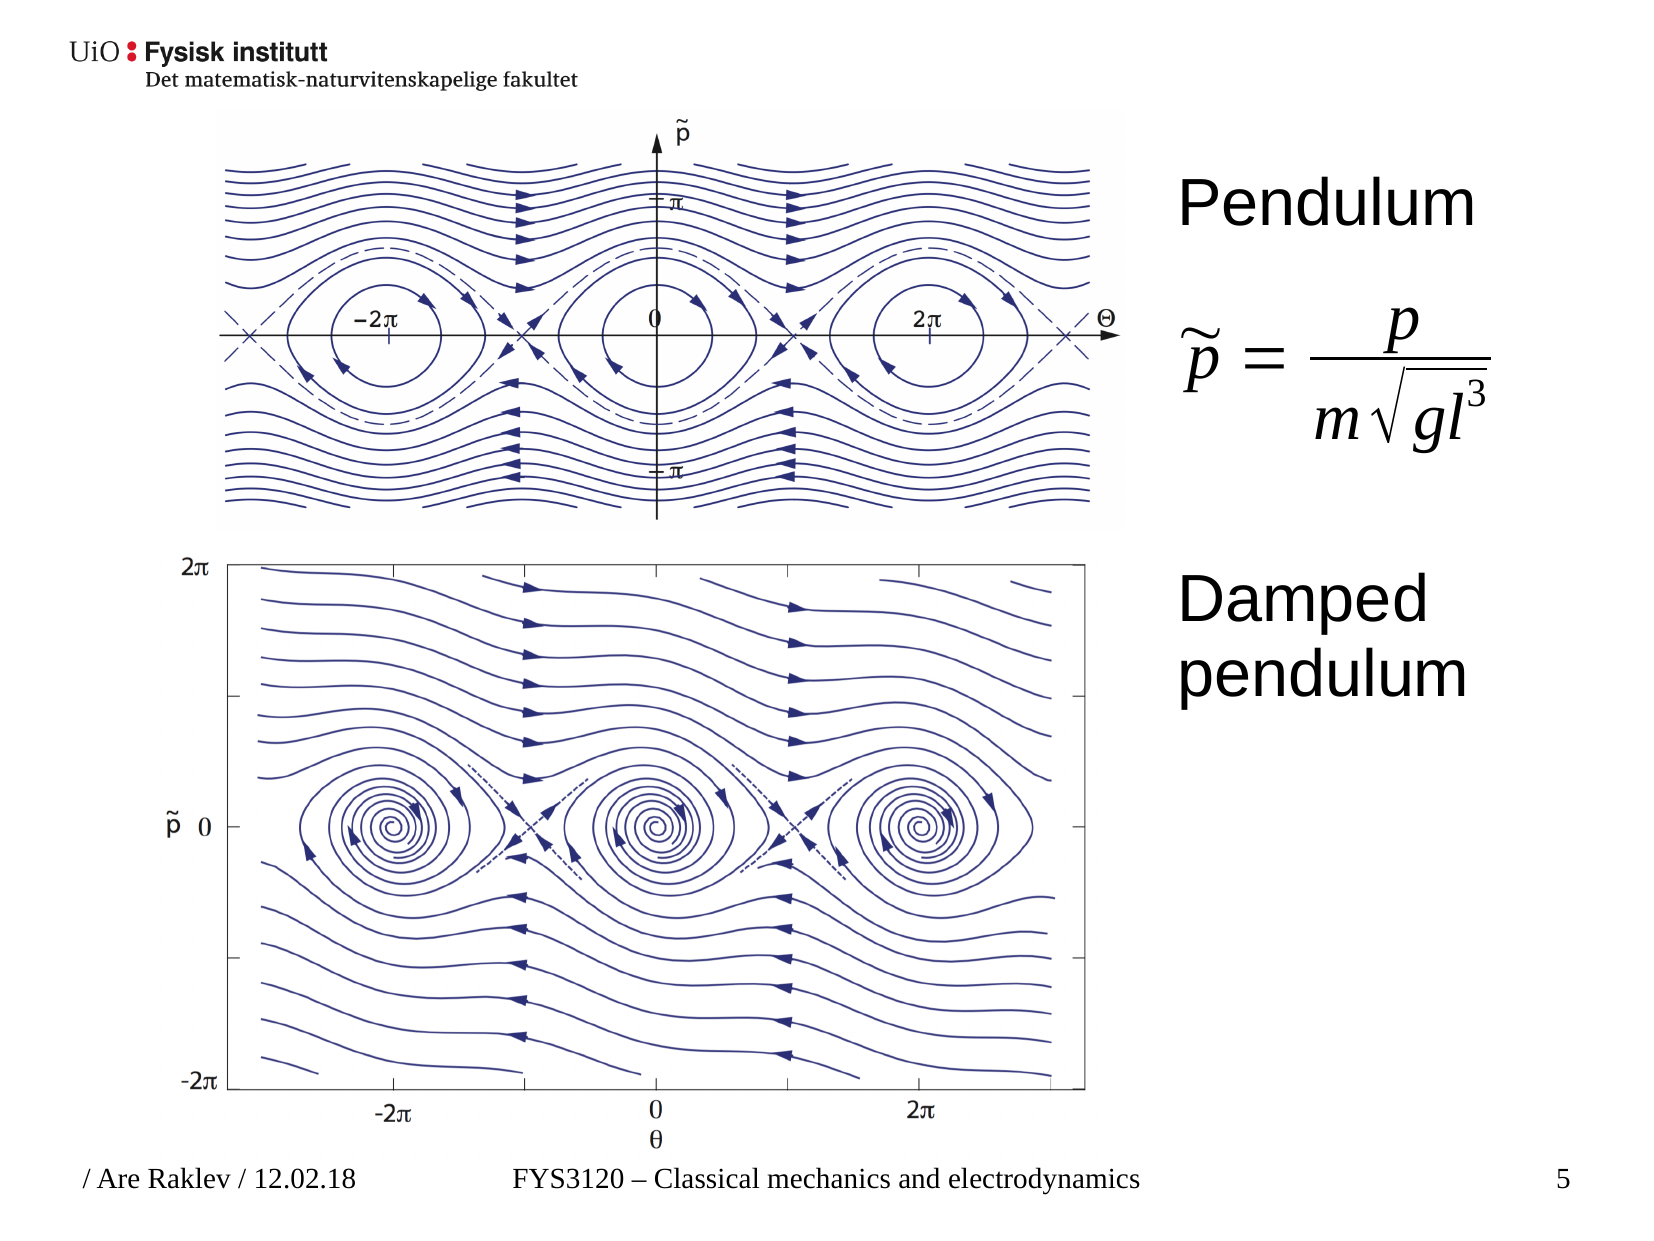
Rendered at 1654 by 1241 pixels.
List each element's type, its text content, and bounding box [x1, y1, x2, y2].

chart [1169, 280, 1501, 455]
text_box Damped pendulum [1162, 553, 1501, 718]
picture [150, 550, 1107, 1161]
picture [68, 37, 581, 93]
picture [215, 110, 1126, 530]
text_box Pendulum [1162, 157, 1501, 251]
